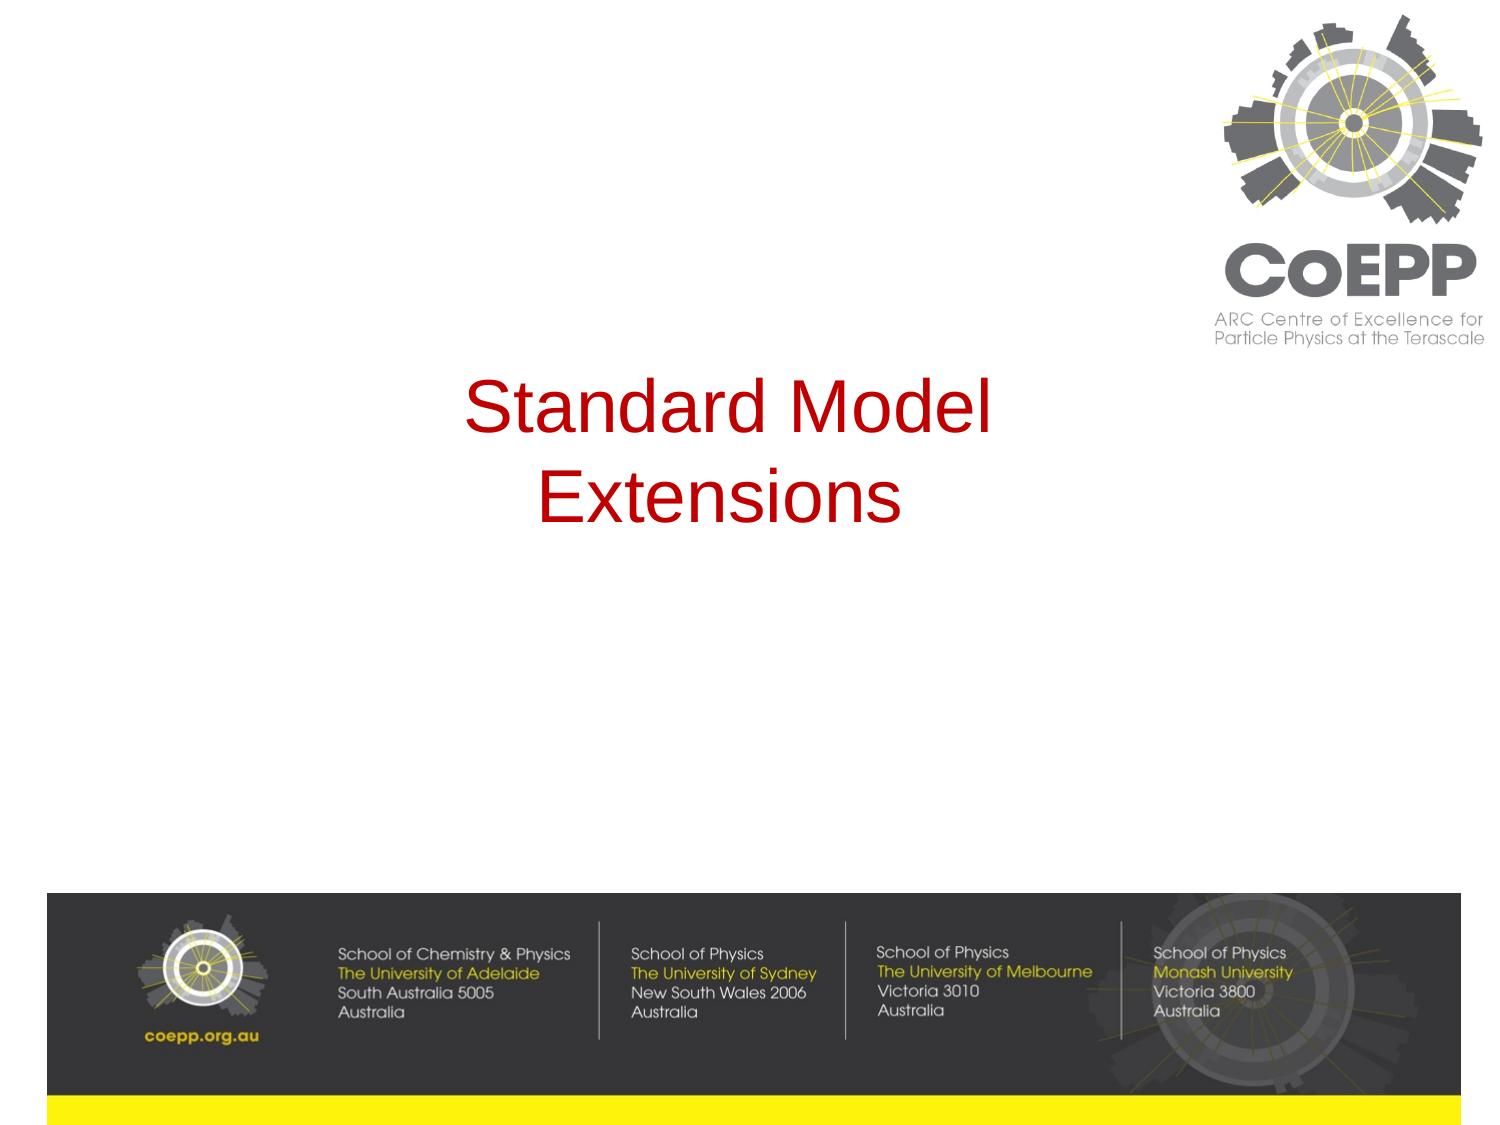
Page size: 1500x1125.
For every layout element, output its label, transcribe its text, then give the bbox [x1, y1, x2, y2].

picture [47, 893, 1461, 1125]
picture [1186, 0, 1500, 363]
text_box Standard Model Extensions [300, 349, 1158, 545]
